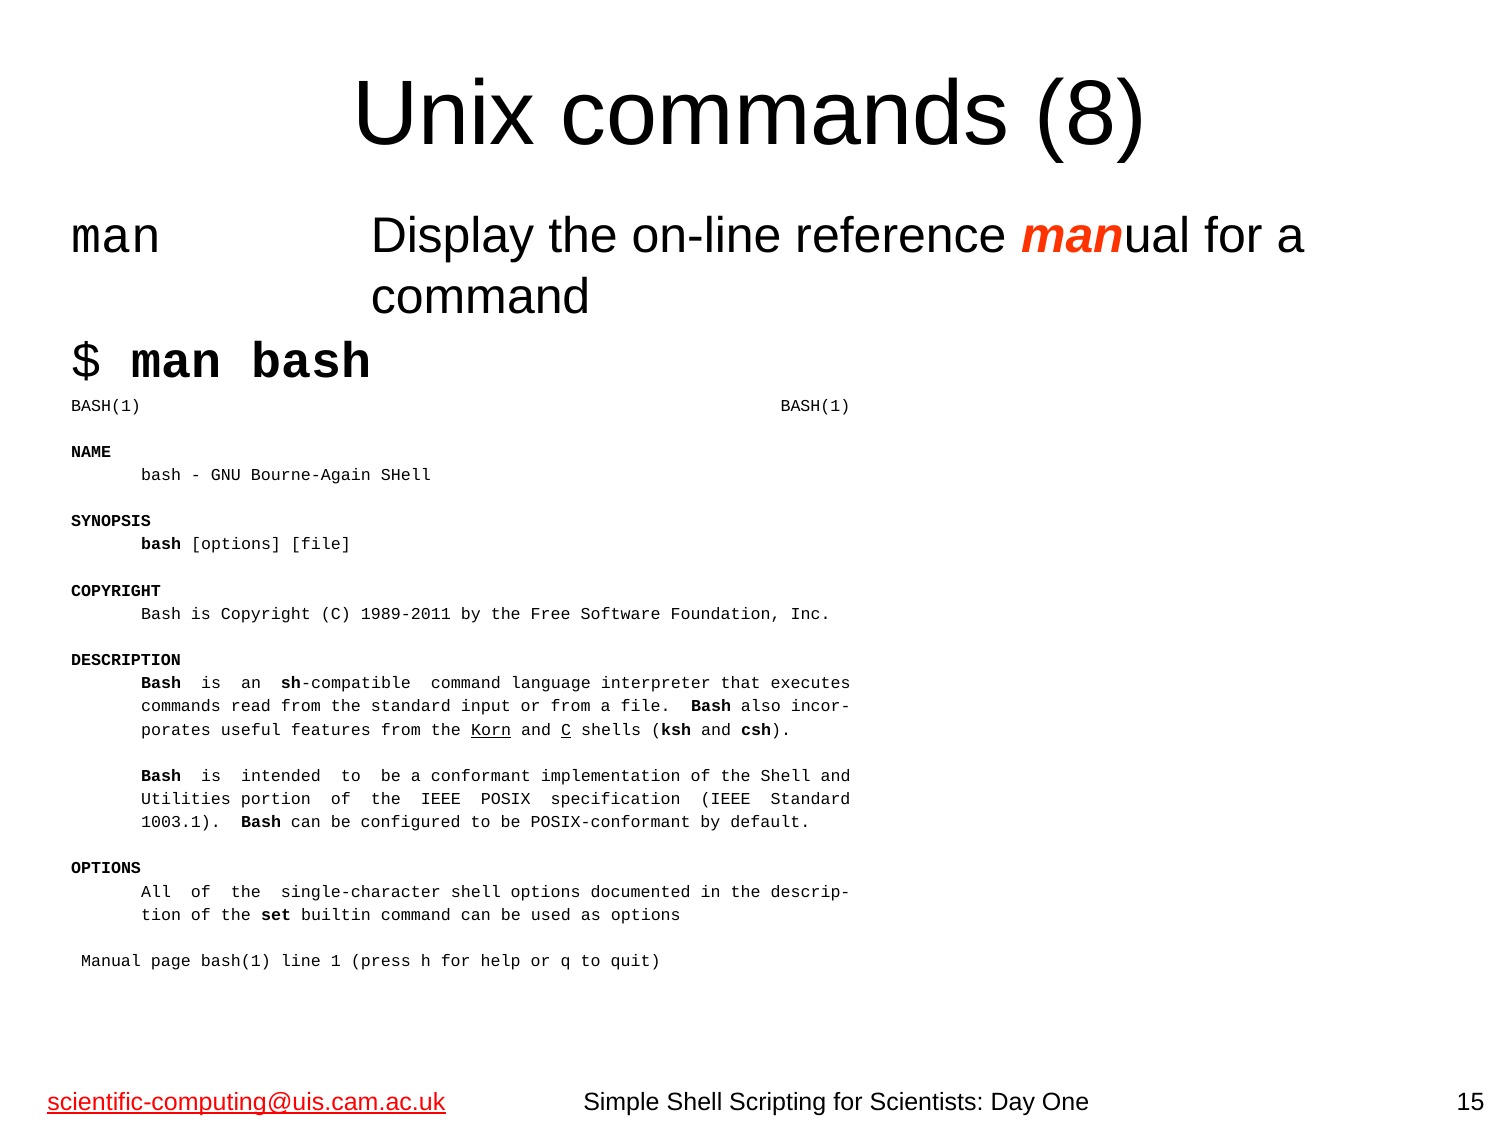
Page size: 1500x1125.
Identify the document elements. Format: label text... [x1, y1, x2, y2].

list man Display the on-line reference manual for a command $ man bash BASH(1) BASH(1) NAME bash - GNU Bourne-Again SHell SYNOPSIS bash [options] [file] COPYRIGHT Bash is Copyright (C) 1989-2011 by the Free Software Foundation, Inc. DESCRIPTION Bash is an sh-compatible command language interpreter that executes commands read from the standard input or from a file. Bash also incor‐ porates useful features from the Korn and C shells (ksh and csh). Bash is intended to be a conformant implementation of the Shell and Utilities portion of the IEEE POSIX specification (IEEE Standard 1003.1). Bash can be configured to be POSIX-conformant by default. OPTIONS All of the single-character shell options documented in the descrip‐ tion of the set builtin command can be used as options Manual page bash(1) line 1 (press h for help or q to quit) [56, 200, 1444, 1001]
title Unix commands (8) [112, 49, 1388, 176]
